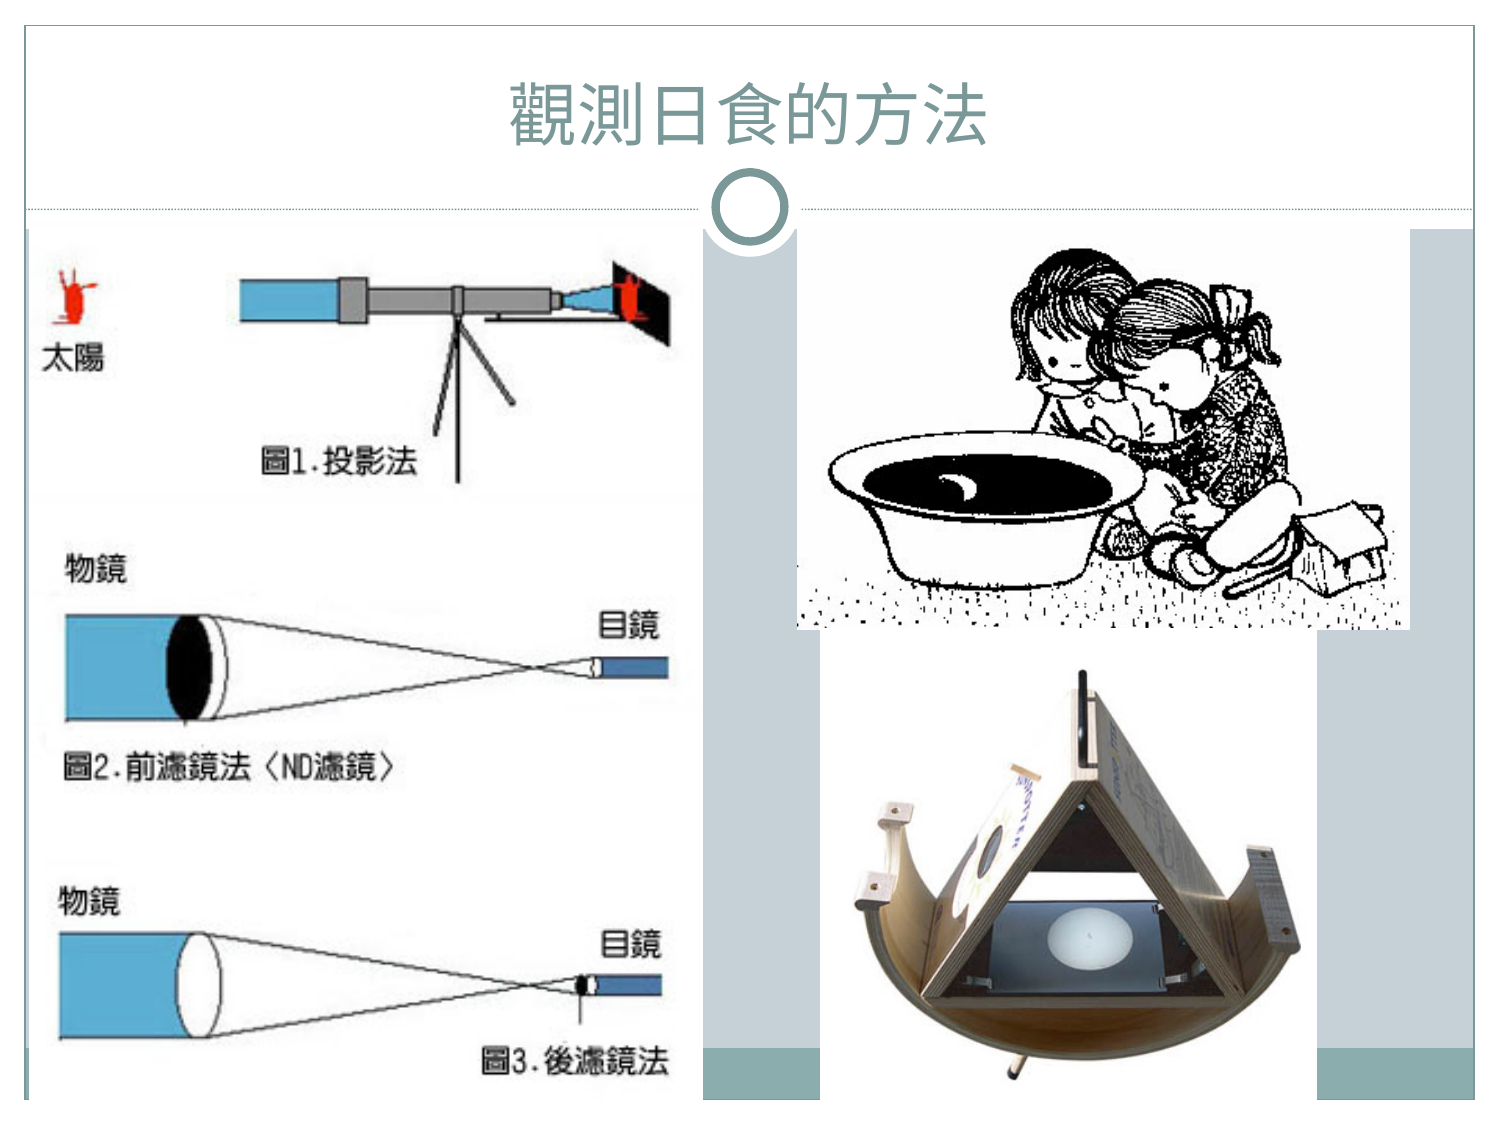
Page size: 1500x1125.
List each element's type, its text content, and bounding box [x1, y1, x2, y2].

picture [797, 220, 1410, 1125]
title 觀測日食的方法 [49, 37, 1450, 162]
picture [29, 220, 703, 1118]
